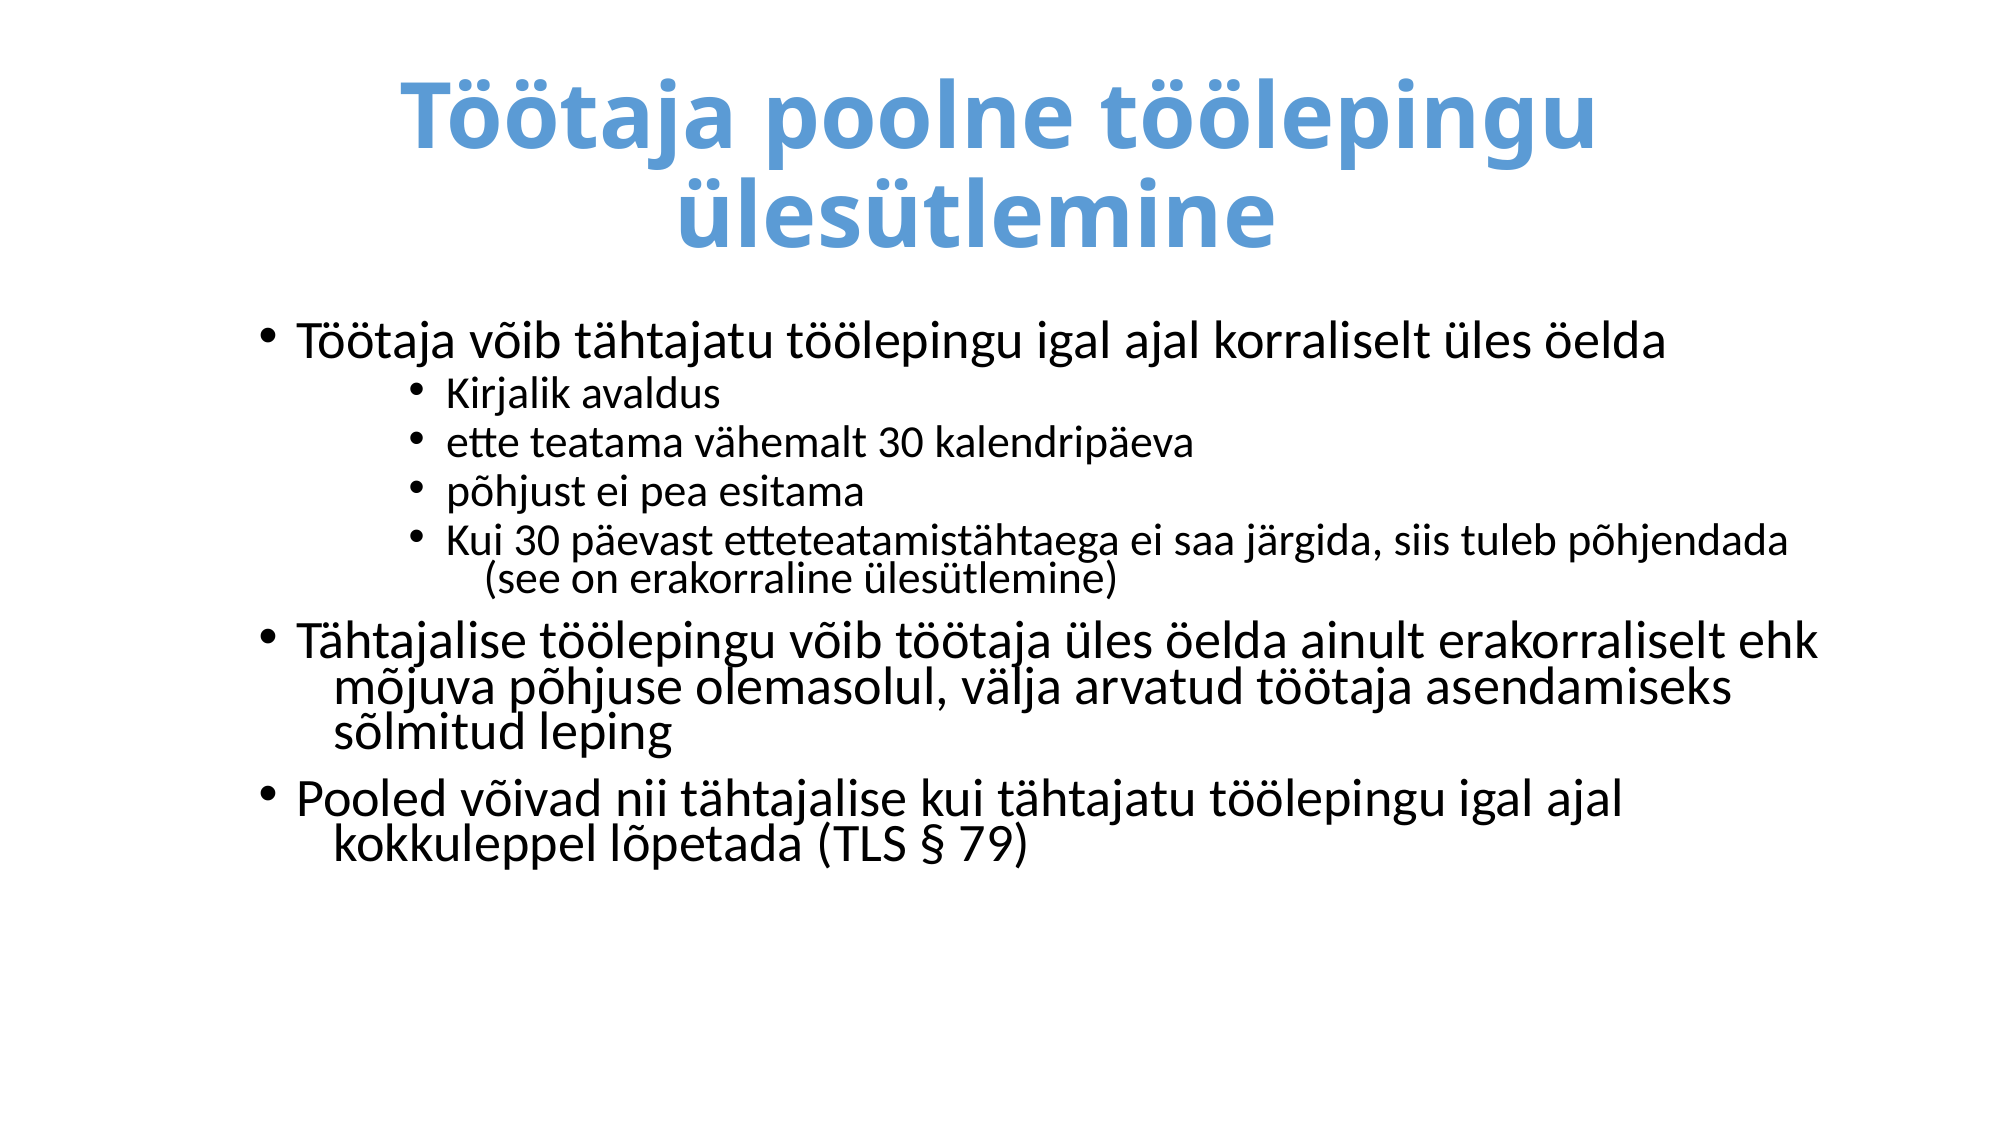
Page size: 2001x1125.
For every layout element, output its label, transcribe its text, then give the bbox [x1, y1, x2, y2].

title Töötaja poolne töölepingu ülesütlemine [137, 59, 1863, 278]
list Töötaja võib tähtajatu töölepingu igal ajal korraliselt üles öelda Kirjalik avaldus ette teatama vähemalt 30 kalendripäeva põhjust ei pea esitama Kui 30 päevast etteteatamistähtaega ei saa järgida, siis tuleb põhjendada (see on erakorraline ülesütlemine) Tähtajalise töölepingu võib töötaja üles öelda ainult erakorraliselt ehk mõjuva põhjuse olemasolul, välja arvatud töötaja asendamiseks sõlmitud leping Pooled võivad nii tähtajalise kui tähtajatu töölepingu igal ajal kokkuleppel lõpetada (TLS § 79) [243, 314, 1887, 1063]
